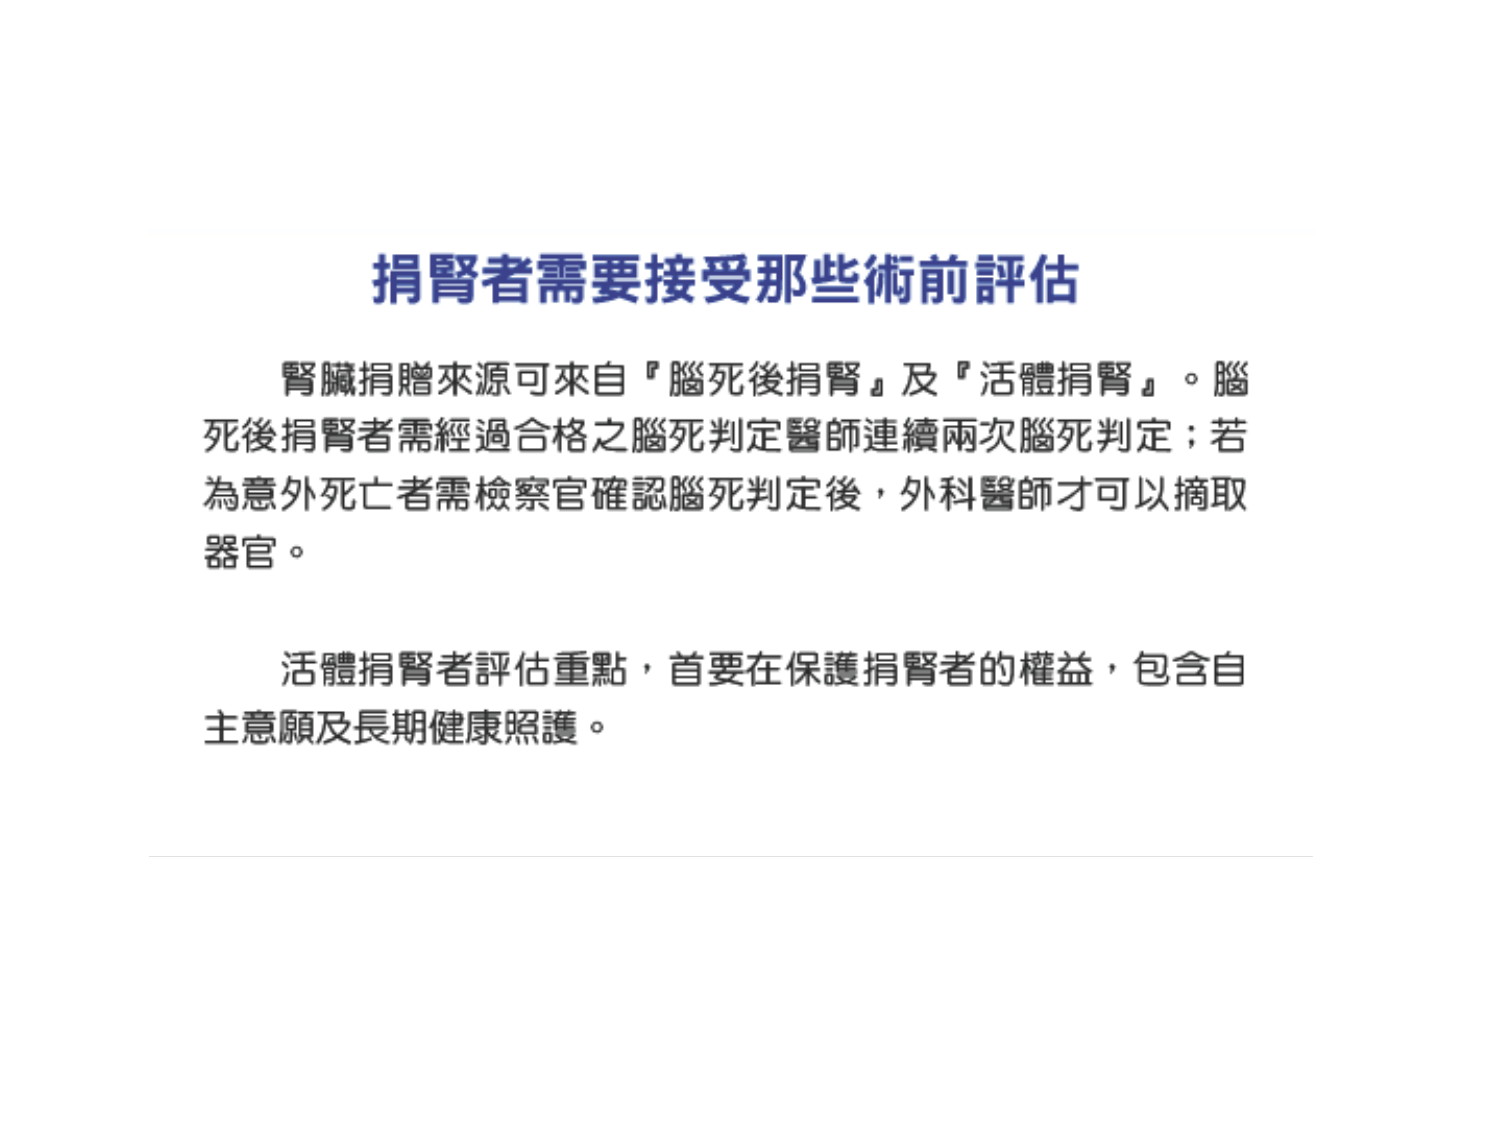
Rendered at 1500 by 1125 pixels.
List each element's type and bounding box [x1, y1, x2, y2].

picture [149, 228, 1315, 856]
